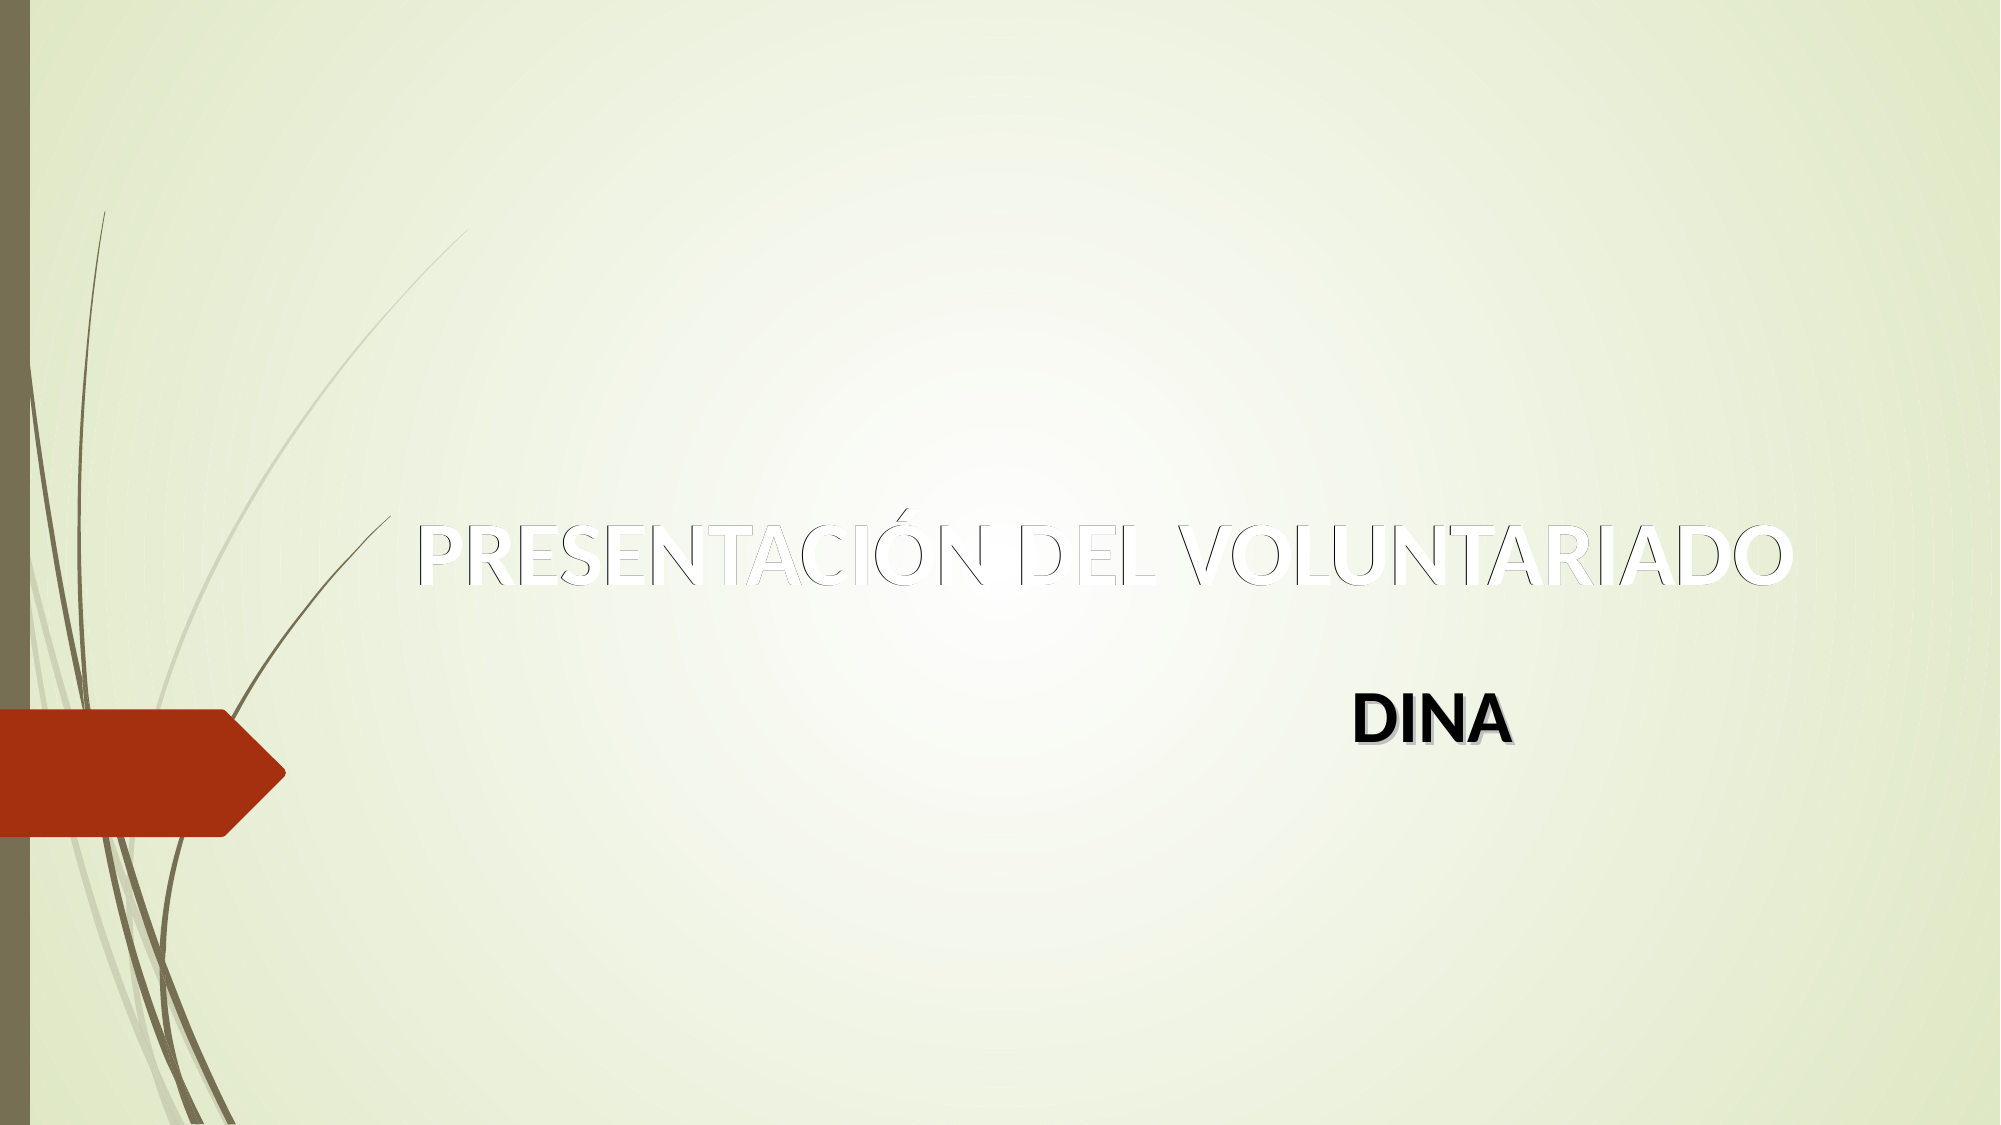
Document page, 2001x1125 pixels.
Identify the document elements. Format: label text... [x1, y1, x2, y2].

text_box PRESENTACIÓN DEL VOLUNTARIADO [343, 487, 1870, 612]
text_box DINA [1336, 660, 1529, 765]
